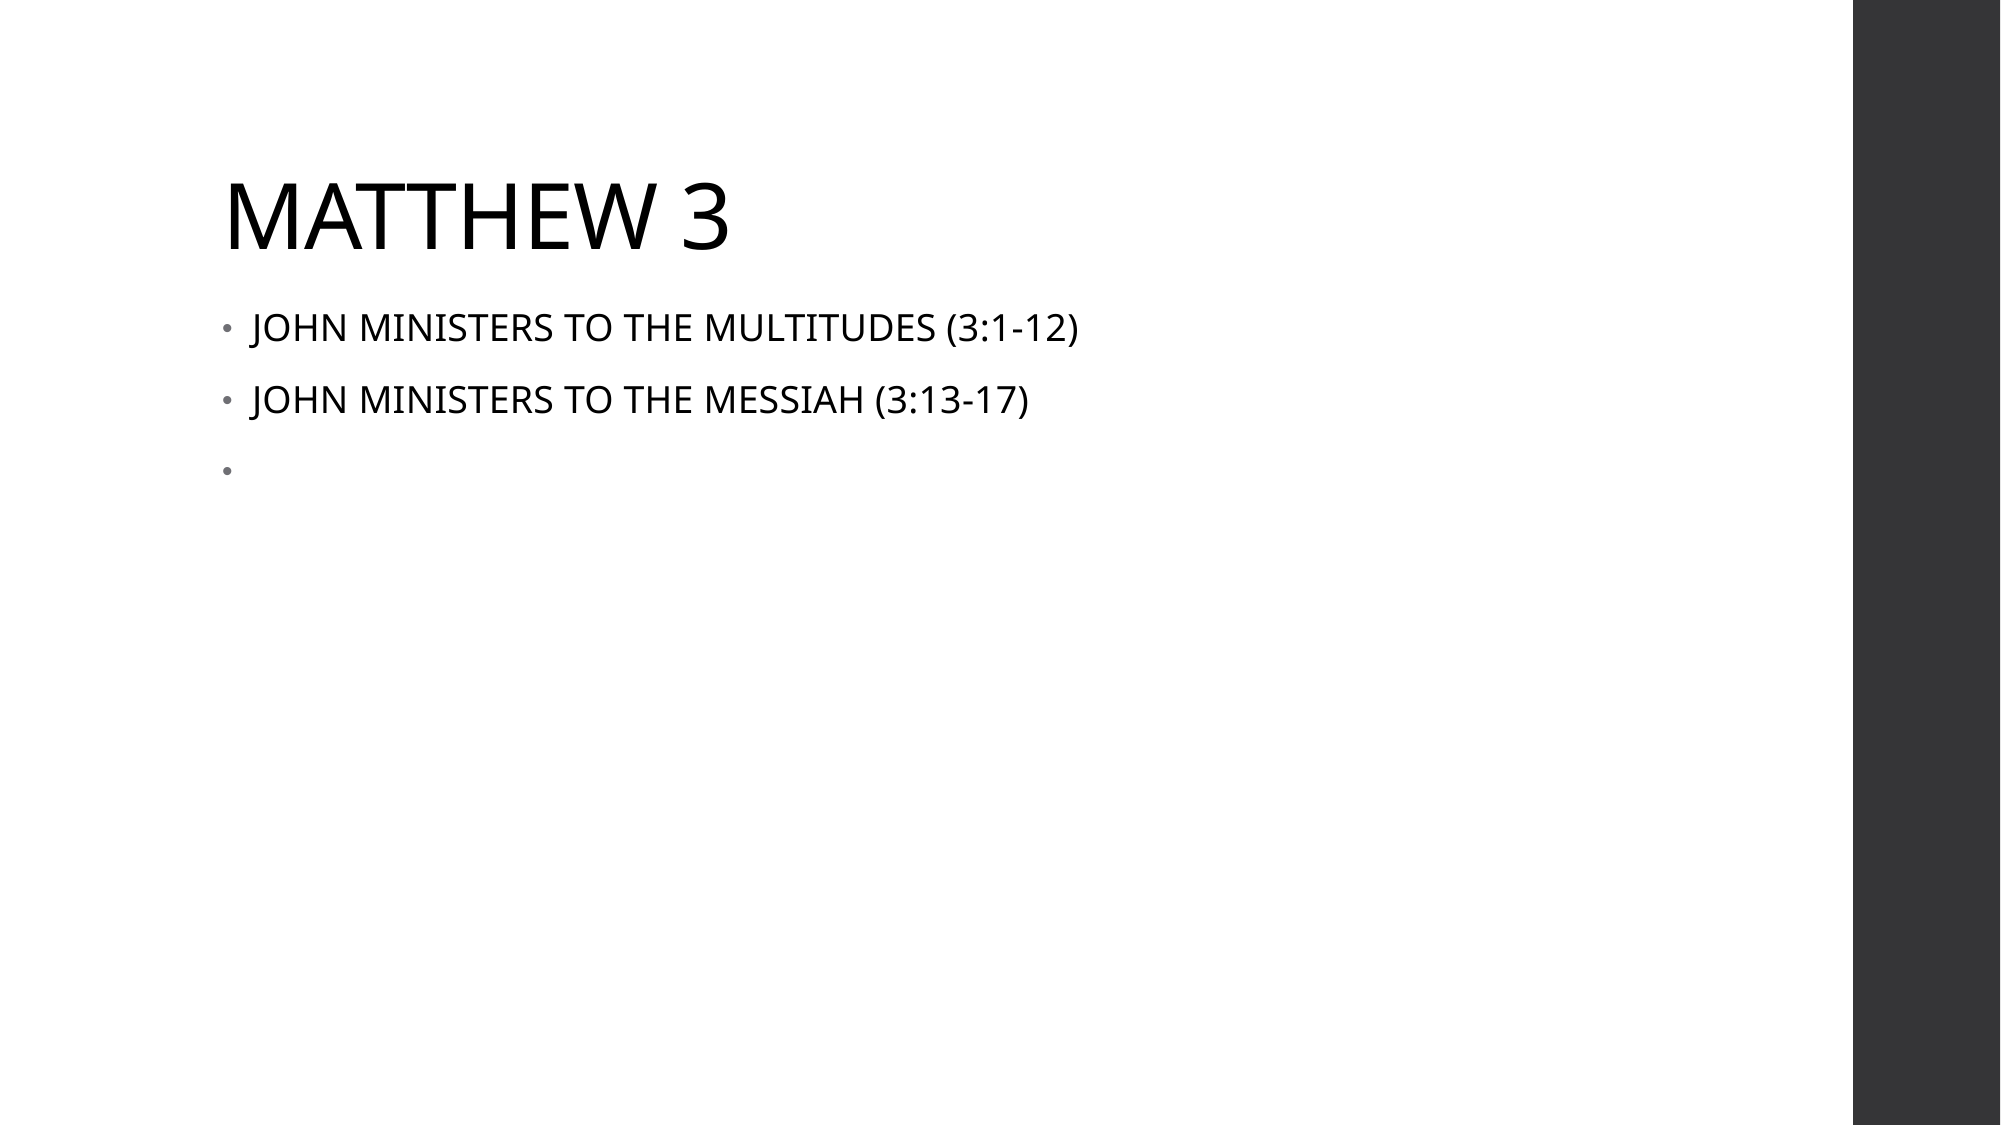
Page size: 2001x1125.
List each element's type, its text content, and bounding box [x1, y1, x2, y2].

title MATTHEW 3 [206, 60, 1797, 278]
list JOHN MINISTERS TO THE MULTITUDES (3:1-12) JOHN MINISTERS TO THE MESSIAH (3:13-17) [206, 299, 1617, 1014]
